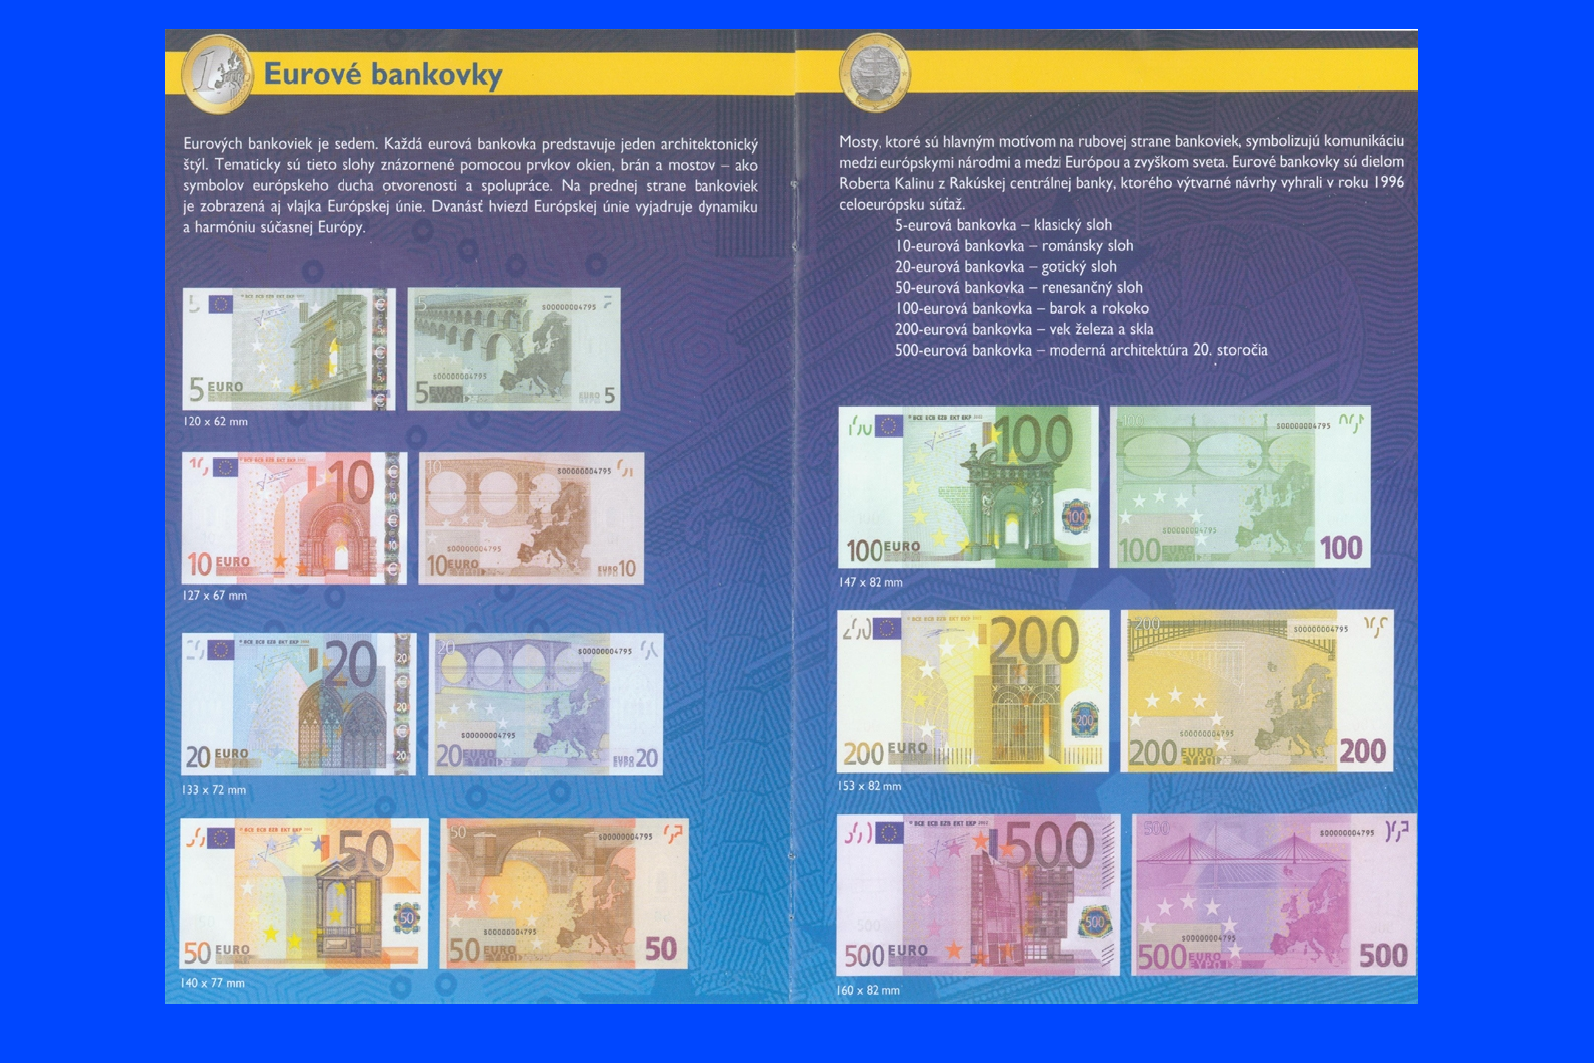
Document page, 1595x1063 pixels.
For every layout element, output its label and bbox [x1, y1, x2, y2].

picture [165, 29, 1418, 1004]
